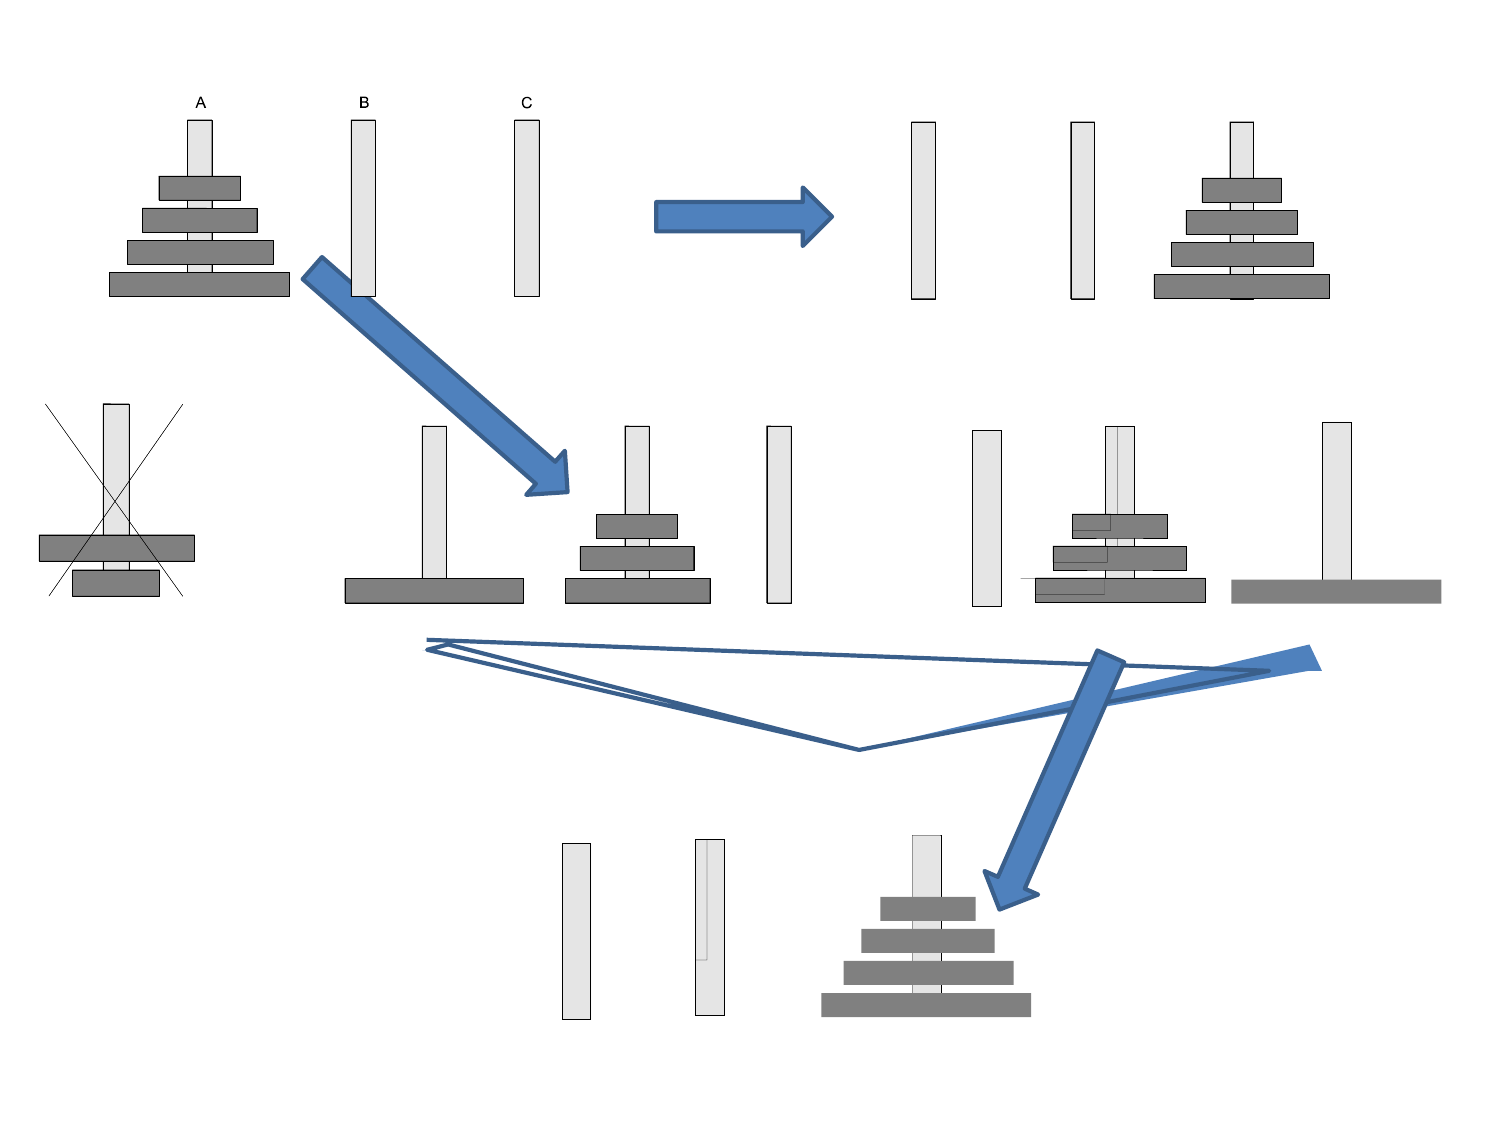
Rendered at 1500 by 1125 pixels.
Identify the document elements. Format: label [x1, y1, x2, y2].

chart [376, 93, 546, 307]
text_box [1020, 571, 1206, 602]
text_box [422, 644, 1322, 910]
text_box [656, 187, 833, 247]
text_box [1072, 425, 1167, 538]
chart [35, 398, 202, 604]
text_box [1052, 539, 1186, 570]
text_box [563, 844, 590, 1019]
text_box [1231, 423, 1442, 604]
picture [339, 420, 796, 609]
picture [906, 116, 1334, 305]
text_box [821, 835, 1032, 1018]
chart [339, 421, 797, 611]
picture [33, 397, 200, 603]
picture [104, 91, 544, 303]
chart [105, 303, 333, 307]
text_box [695, 839, 724, 1015]
text_box [973, 431, 1001, 606]
text_box [329, 303, 508, 420]
